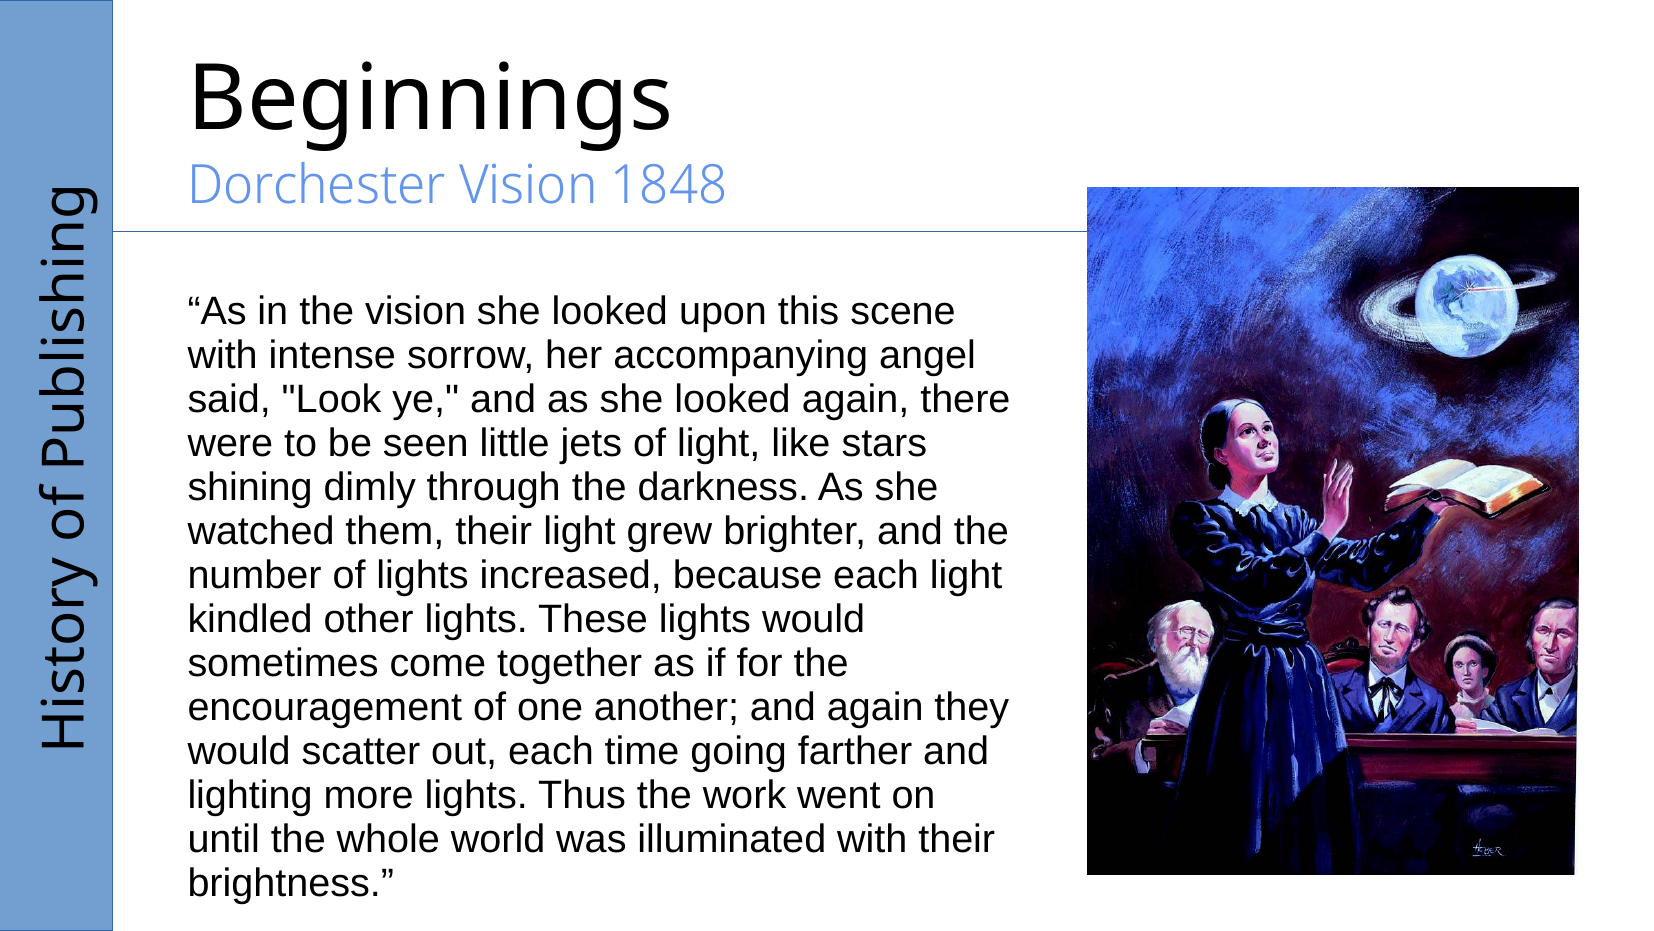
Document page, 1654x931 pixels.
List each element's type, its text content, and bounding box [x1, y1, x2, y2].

subtitle “As in the vision she looked upon this scene with intense sorrow, her accompanying angel said, "Look ye," and as she looked again, there were to be seen little jets of light, like stars shining dimly through the darkness. As she watched them, their light grew brighter, and the number of lights increased, because each light kindled other lights. These lights would sometimes come together as if for the encouragement of one another; and again they would scatter out, each time going farther and lighting more lights. Thus the work went on until the whole world was illuminated with their brightness.” [187, 288, 1013, 931]
title Dorchester Vision 1848 [187, 125, 1571, 231]
text_box History of Publishing [13, 37, 105, 901]
title Beginnings [187, 33, 1571, 125]
text_box [0, 0, 113, 931]
title Dorchester Vision 1848 [187, 232, 1087, 239]
picture [1087, 187, 1579, 875]
